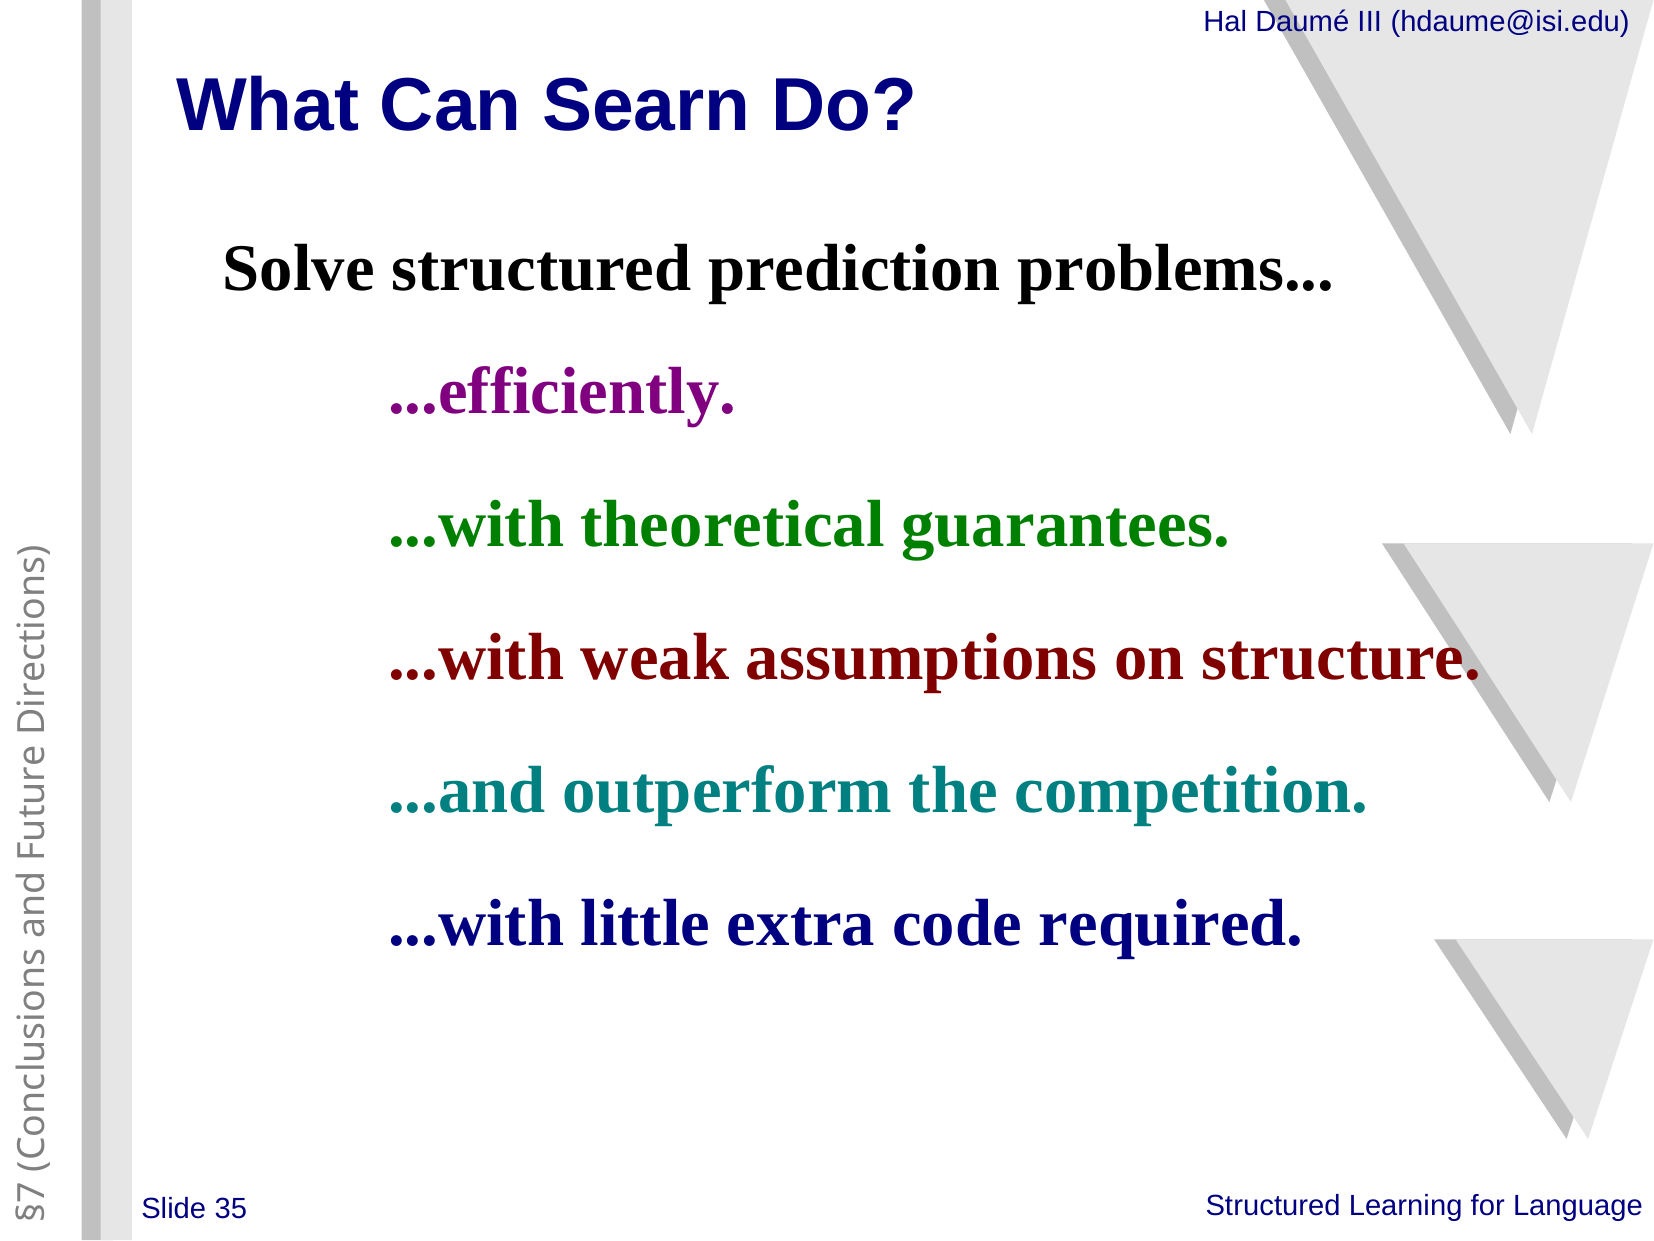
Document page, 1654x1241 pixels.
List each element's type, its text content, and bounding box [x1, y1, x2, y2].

text_box ...efficiently. [388, 354, 738, 442]
text_box ...with little extra code required. [388, 885, 1306, 974]
title What Can Searn Do? [176, 44, 1509, 166]
text_box ...with weak assumptions on structure. [388, 620, 1484, 708]
text_box ...with theoretical guarantees. [388, 487, 1232, 575]
text_box §7 (Conclusions and Future Directions) [4, 573, 65, 1223]
text_box Solve structured prediction problems... [222, 230, 1337, 318]
text_box ...and outperform the competition. [388, 753, 1370, 841]
